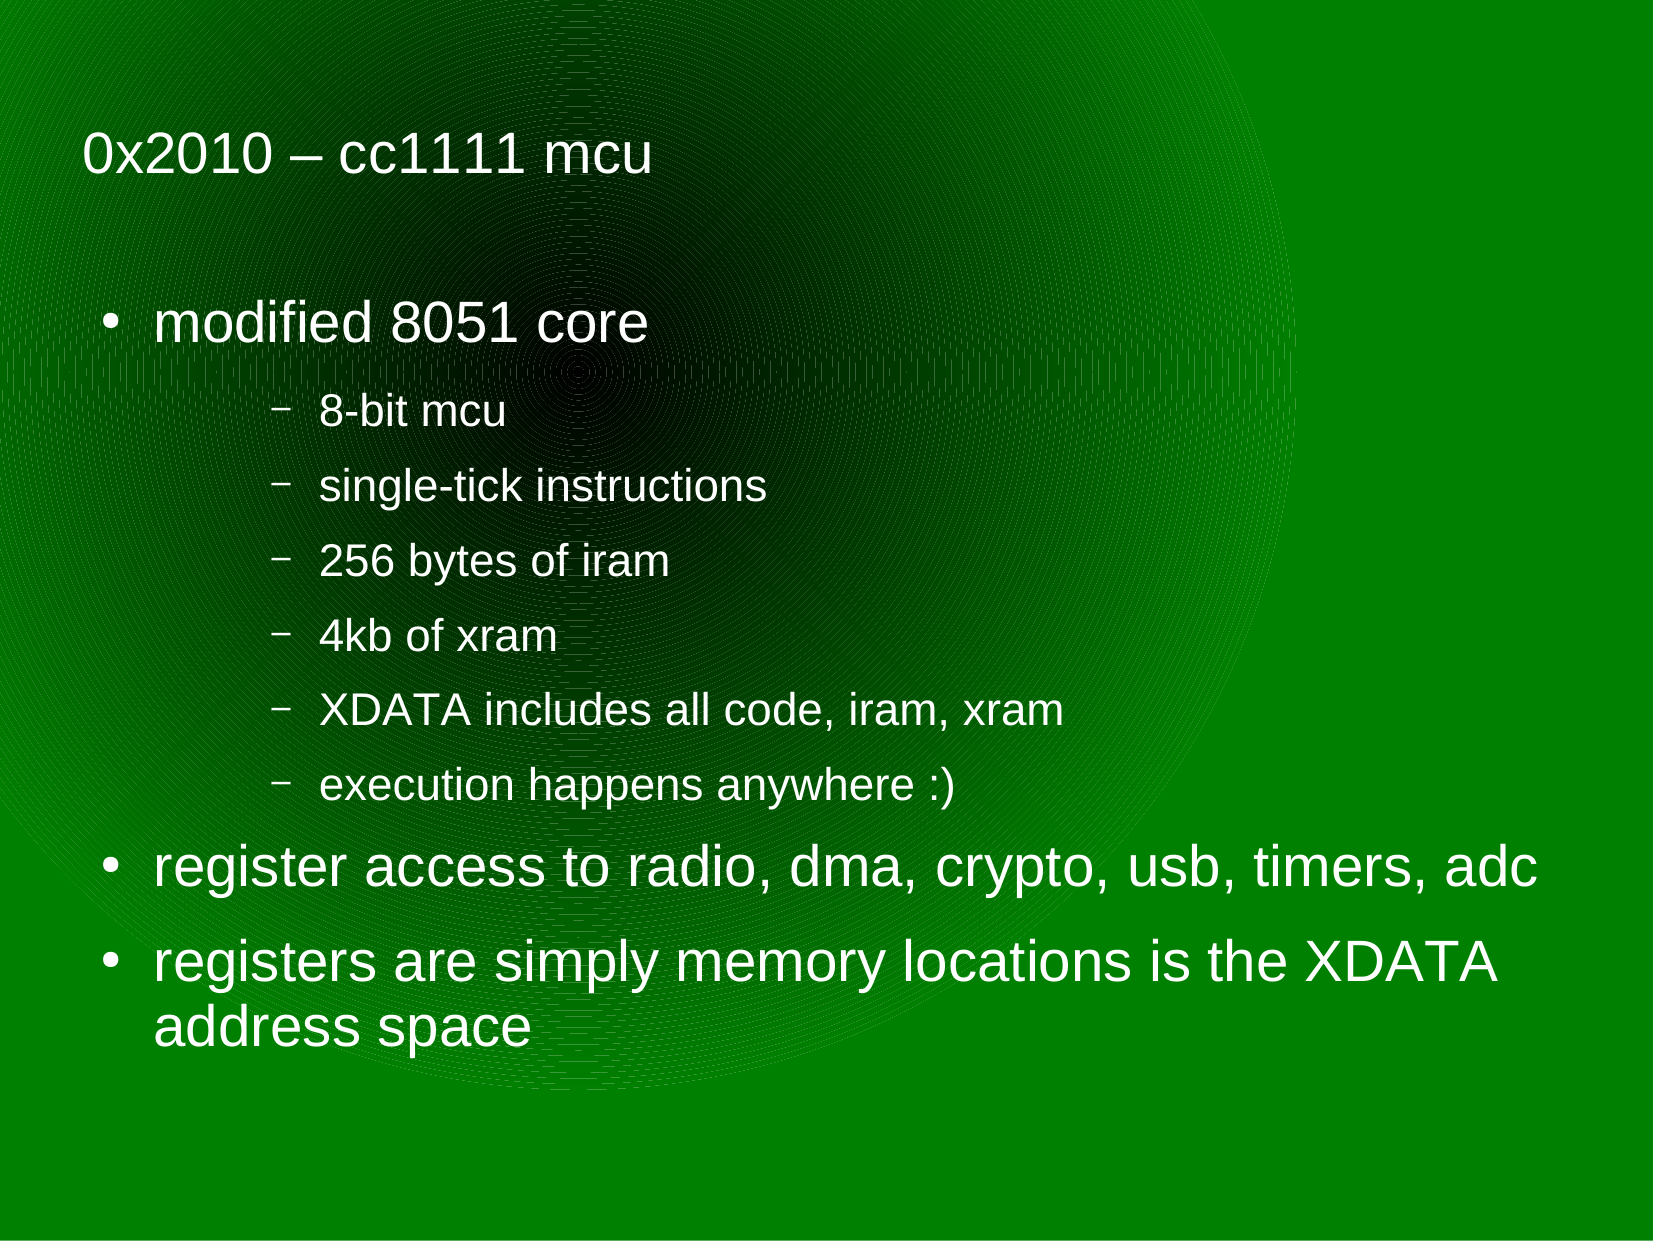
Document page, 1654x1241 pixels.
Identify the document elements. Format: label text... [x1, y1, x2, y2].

list modified 8051 core 8-bit mcu single-tick instructions 256 bytes of iram 4kb of xram XDATA includes all code, iram, xram execution happens anywhere :) register access to radio, dma, crypto, usb, timers, adc registers are simply memory locations is the XDATA address space [82, 290, 1571, 1109]
title 0x2010 – cc1111 mcu [82, 49, 1571, 257]
